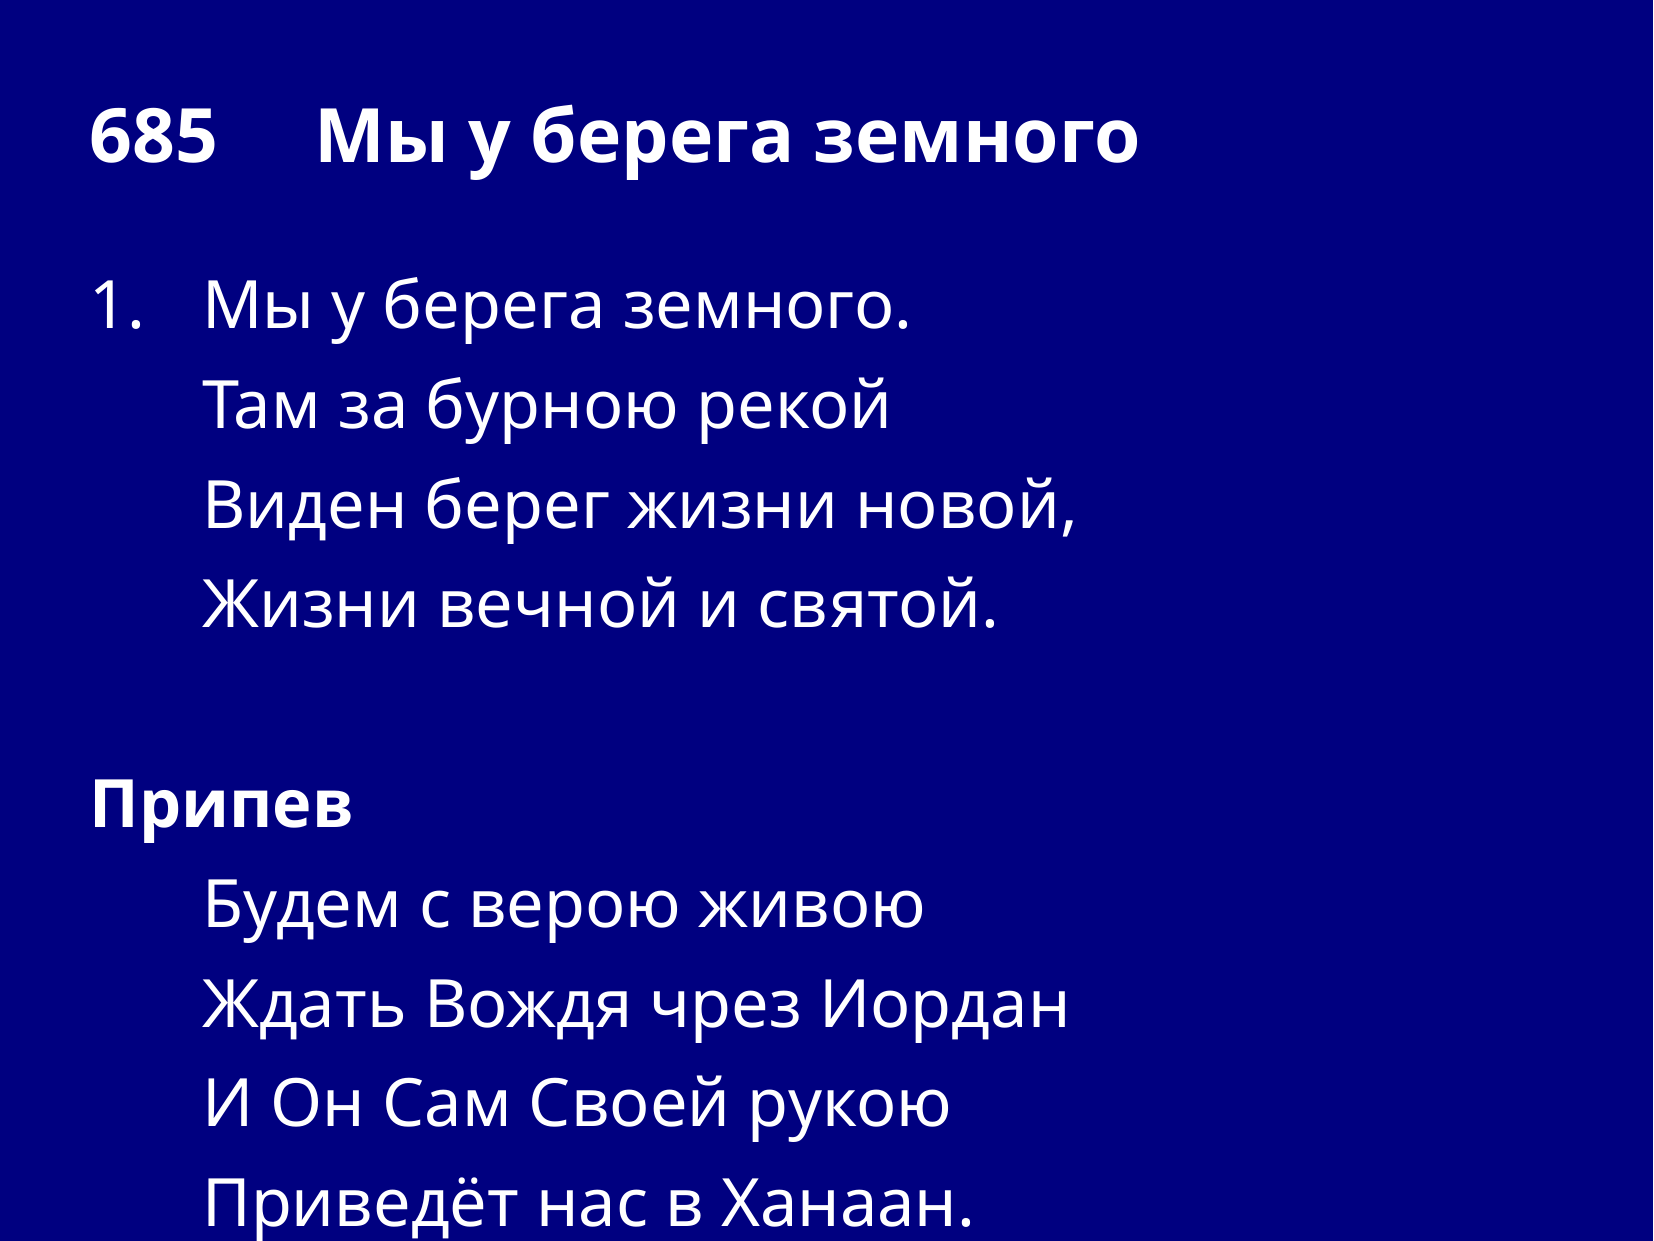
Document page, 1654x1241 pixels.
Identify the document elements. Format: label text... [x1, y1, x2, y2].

text_box 685 Мы у берега земного [75, 75, 1576, 188]
text_box 1. Мы у берега земного. Там за бурною рекой Виден берег жизни новой, Жизни вечной и святой. Припев Будем с верою живою Ждать Вождя чрез Иордан И Он Сам Своей рукою Приведёт нас в Ханаан. [75, 188, 1576, 1163]
